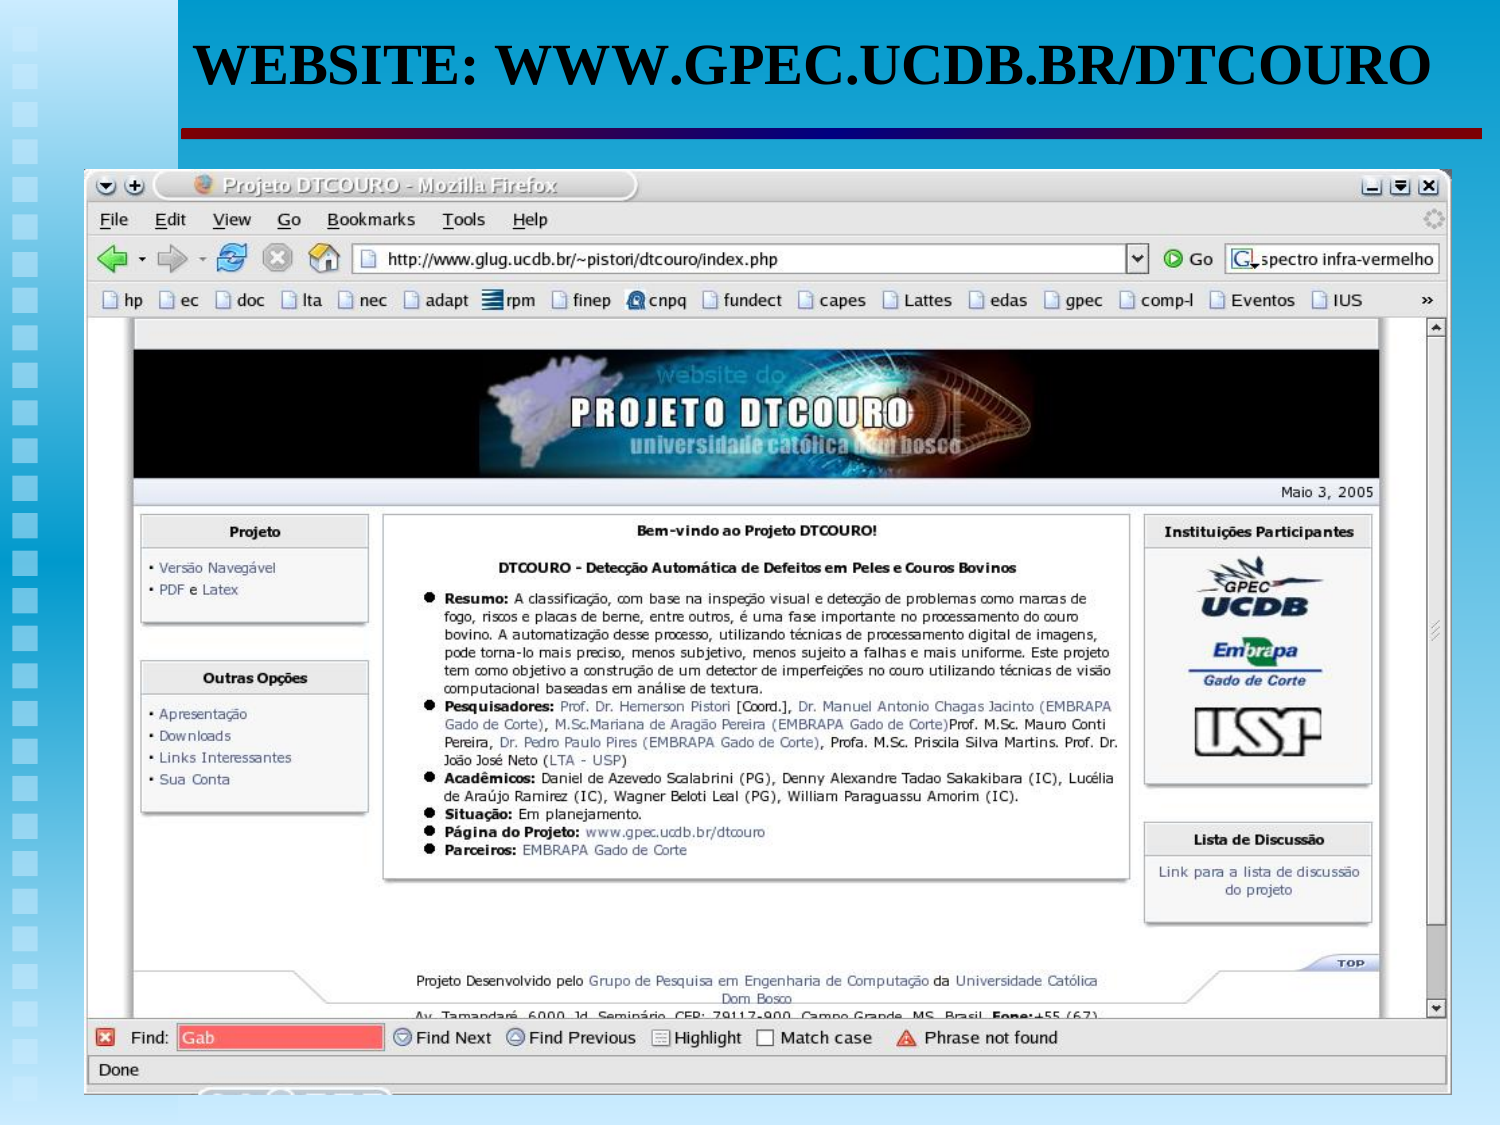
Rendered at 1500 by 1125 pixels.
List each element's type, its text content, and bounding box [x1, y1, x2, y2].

picture [38, 169, 1452, 1095]
title WEBSITE: WWW.GPEC.UCDB.BR/DTCOURO [177, 0, 1500, 176]
